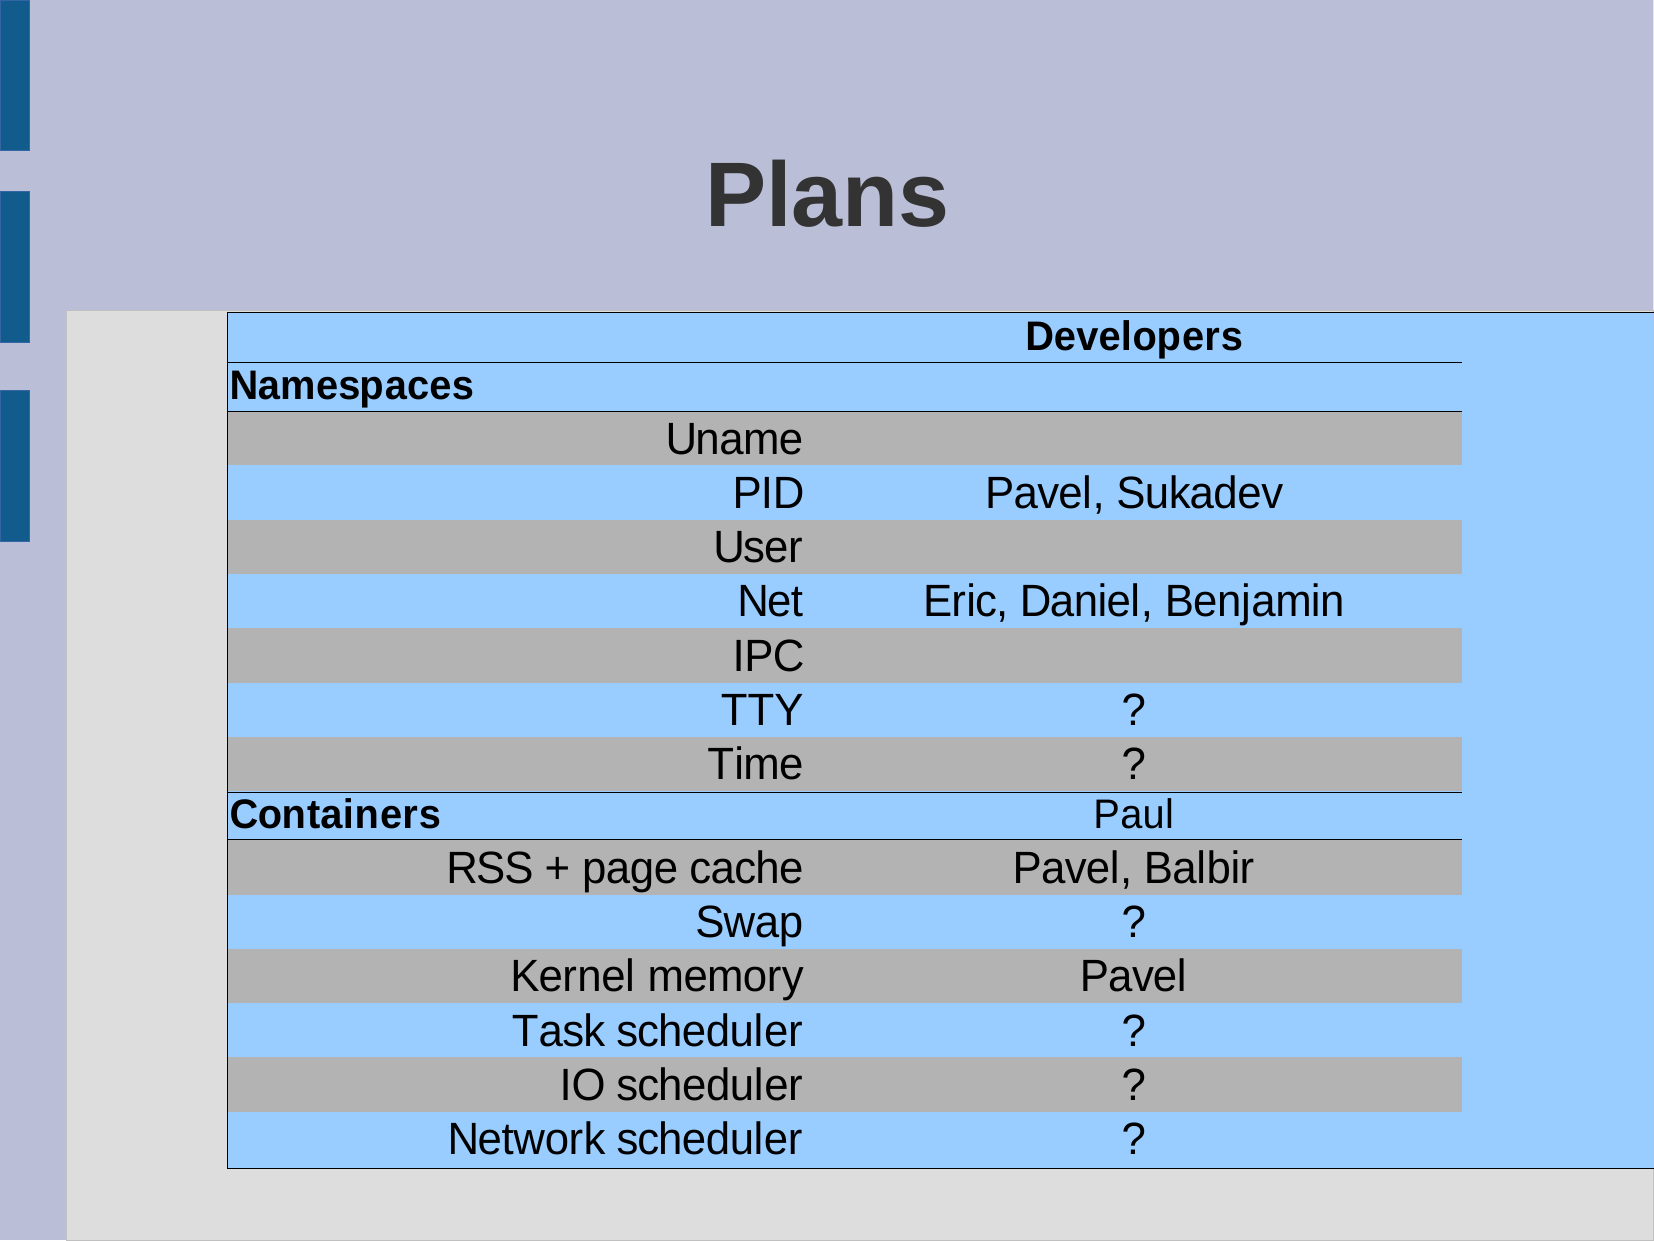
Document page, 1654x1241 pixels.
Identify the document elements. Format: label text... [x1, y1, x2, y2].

title Plans [121, 98, 1534, 291]
chart [227, 312, 1654, 1169]
